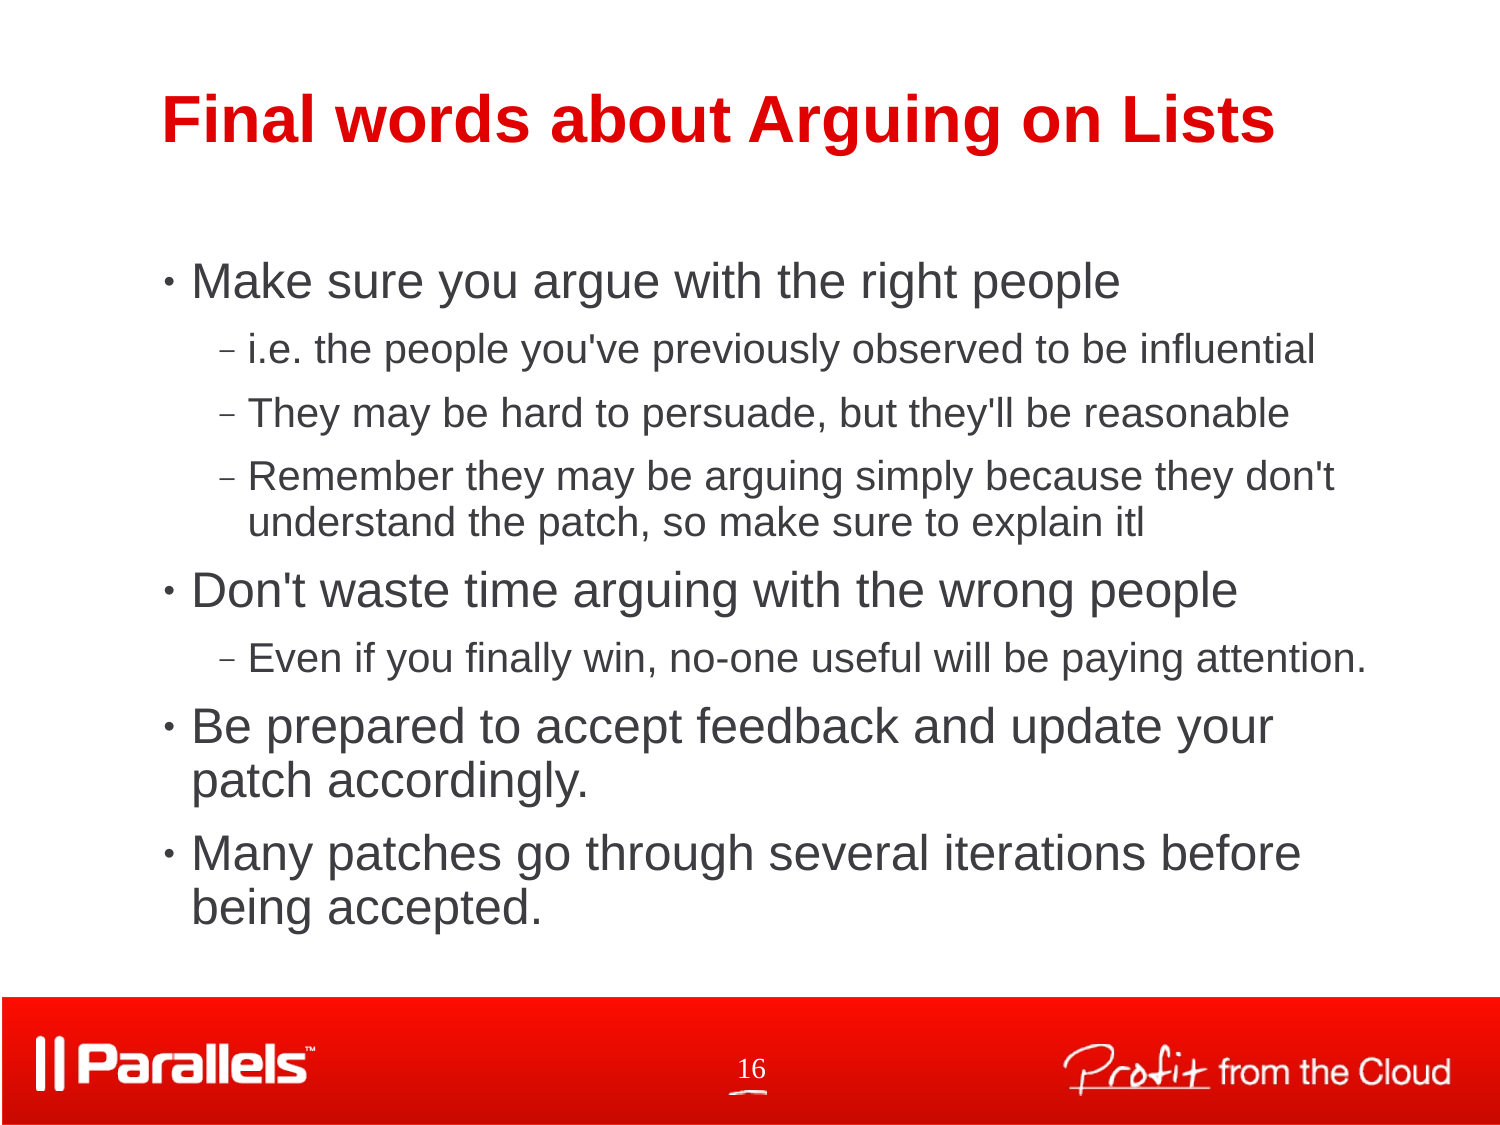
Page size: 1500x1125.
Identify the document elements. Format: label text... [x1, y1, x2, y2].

picture [1049, 1033, 1465, 1096]
picture [36, 1034, 318, 1091]
picture [727, 1090, 767, 1095]
list Make sure you argue with the right people i.e. the people you've previously observed to be influential They may be hard to persuade, but they'll be reasonable Remember they may be arguing simply because they don't understand the patch, so make sure to explain itl Don't waste time arguing with the wrong people Even if you finally win, no-one useful will be paying attention. Be prepared to accept feedback and update your patch accordingly. Many patches go through several iterations before being accepted. [163, 254, 1404, 998]
title Final words about Arguing on Lists [161, 41, 1383, 205]
